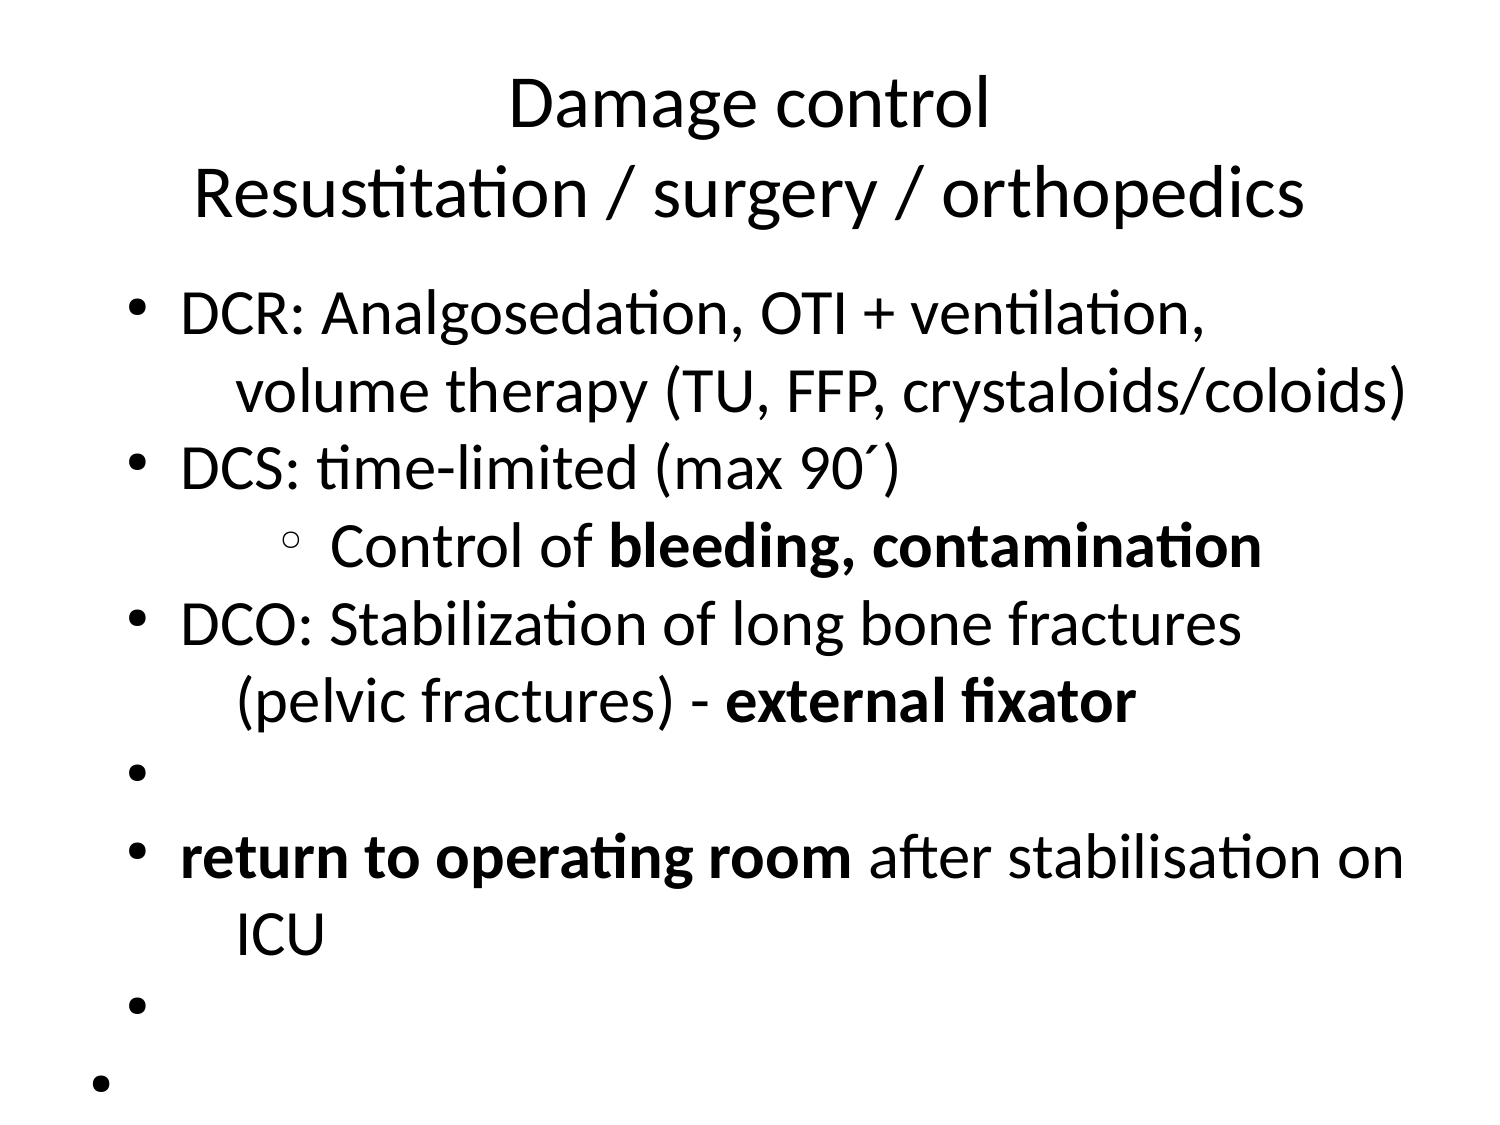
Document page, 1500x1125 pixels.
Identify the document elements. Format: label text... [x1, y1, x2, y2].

title Damage control Resustitation / surgery / orthopedics [75, 45, 1425, 233]
list DCR: Analgosedation, OTI + ventilation, volume therapy (TU, FFP, crystaloids/coloids) DCS: time-limited (max 90´) Control of bleeding, contamination DCO: Stabilization of long bone fractures (pelvic fractures) - external fixator return to operating room after stabilisation on ICU [75, 262, 1425, 1005]
